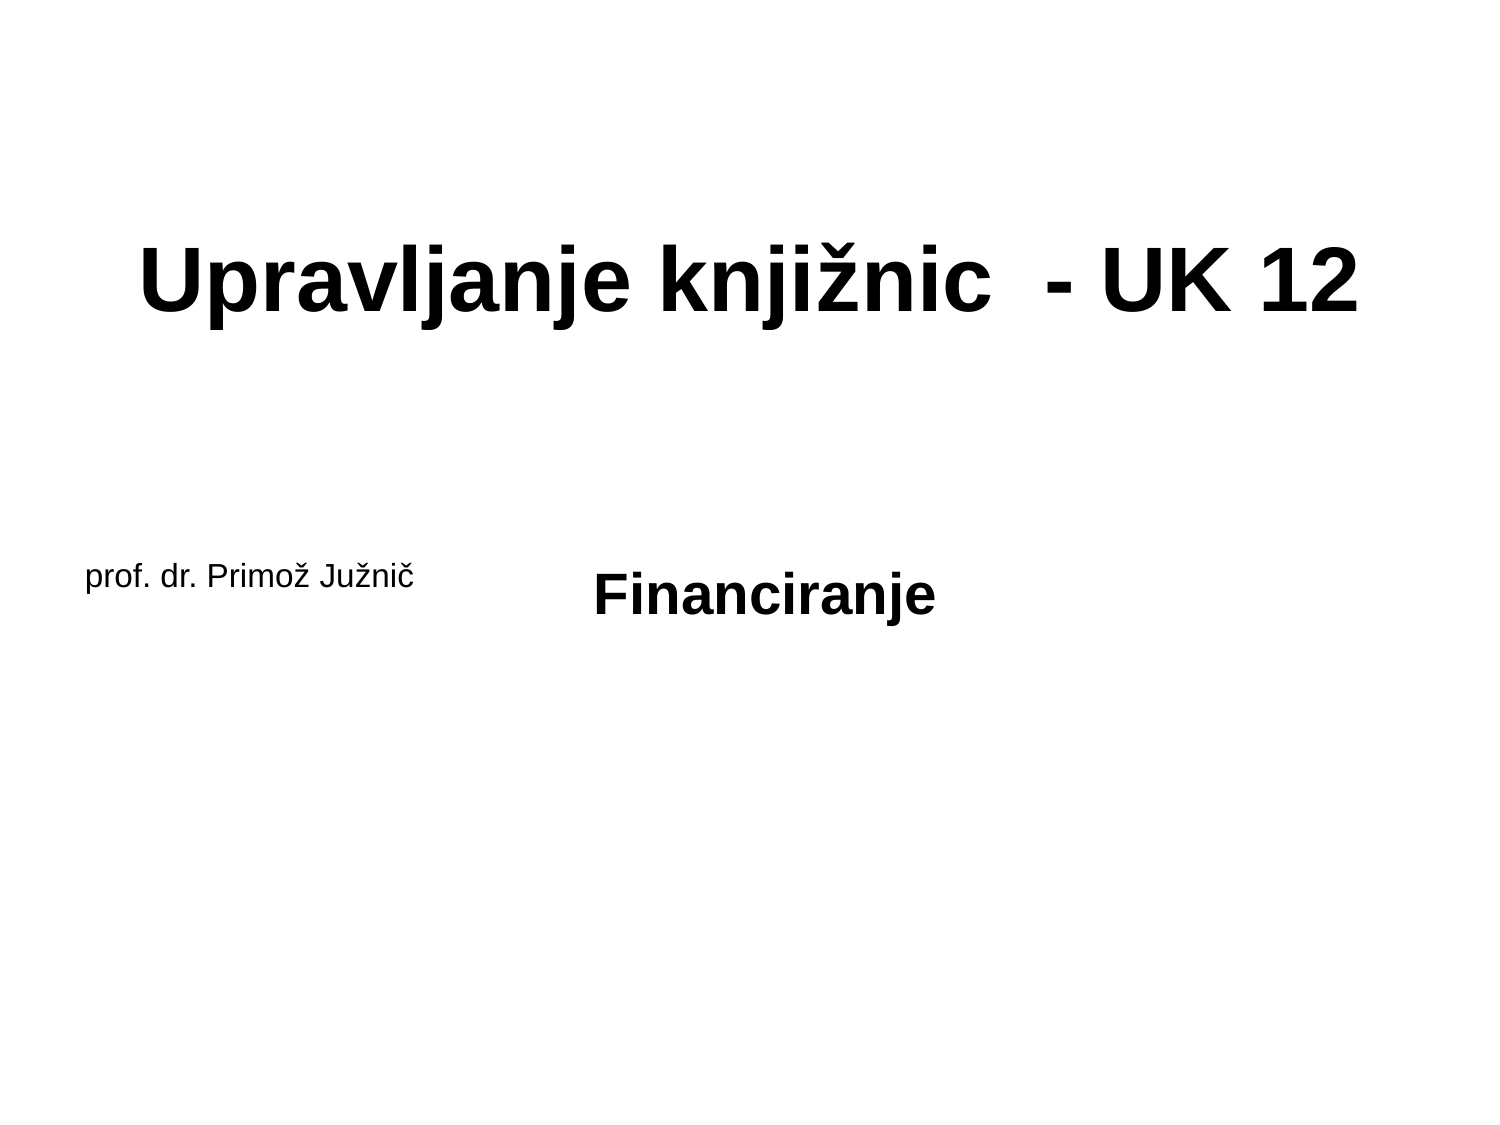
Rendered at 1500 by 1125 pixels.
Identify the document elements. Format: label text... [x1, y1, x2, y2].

text_box Financiranje [578, 449, 1375, 976]
list prof. dr. Primož Južnič [37, 450, 463, 1051]
title Upravljanje knjižnic - UK 12 [112, 149, 1388, 338]
